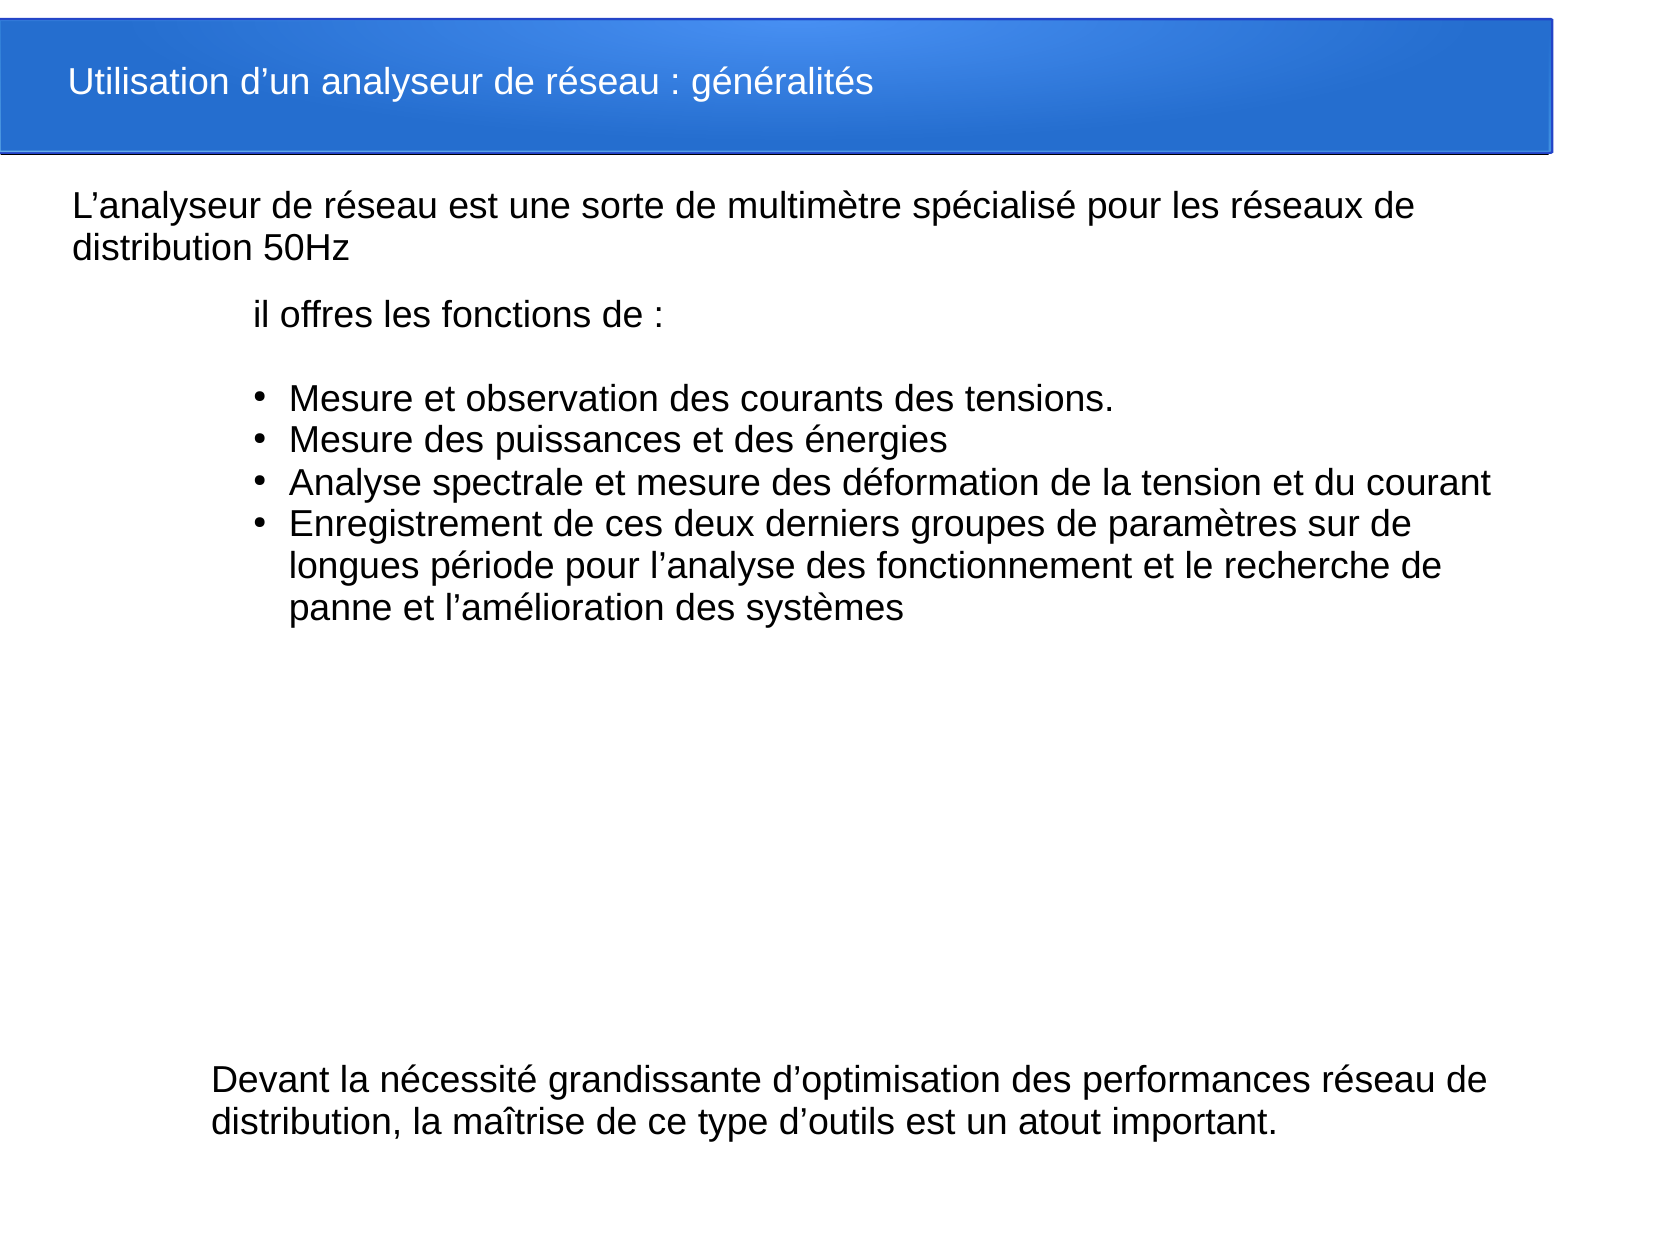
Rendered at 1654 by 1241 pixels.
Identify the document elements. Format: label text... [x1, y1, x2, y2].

text_box L’analyseur de réseau est une sorte de multimètre spécialisé pour les réseaux de distribution 50Hz [57, 177, 1593, 276]
text_box Utilisation d’un analyseur de réseau : généralités [53, 53, 890, 111]
text_box Devant la nécessité grandissante d’optimisation des performances réseau de distribution, la maîtrise de ce type d’outils est un atout important. [196, 1051, 1559, 1150]
text_box il offres les fonctions de : Mesure et observation des courants des tensions. Mesure des puissances et des énergies Analyse spectrale et mesure des déformation de la tension et du courant Enregistrement de ces deux derniers groupes de paramètres sur de longues période pour l’analyse des fonctionnement et le recherche de panne et l’amélioration des systèmes [238, 285, 1529, 637]
